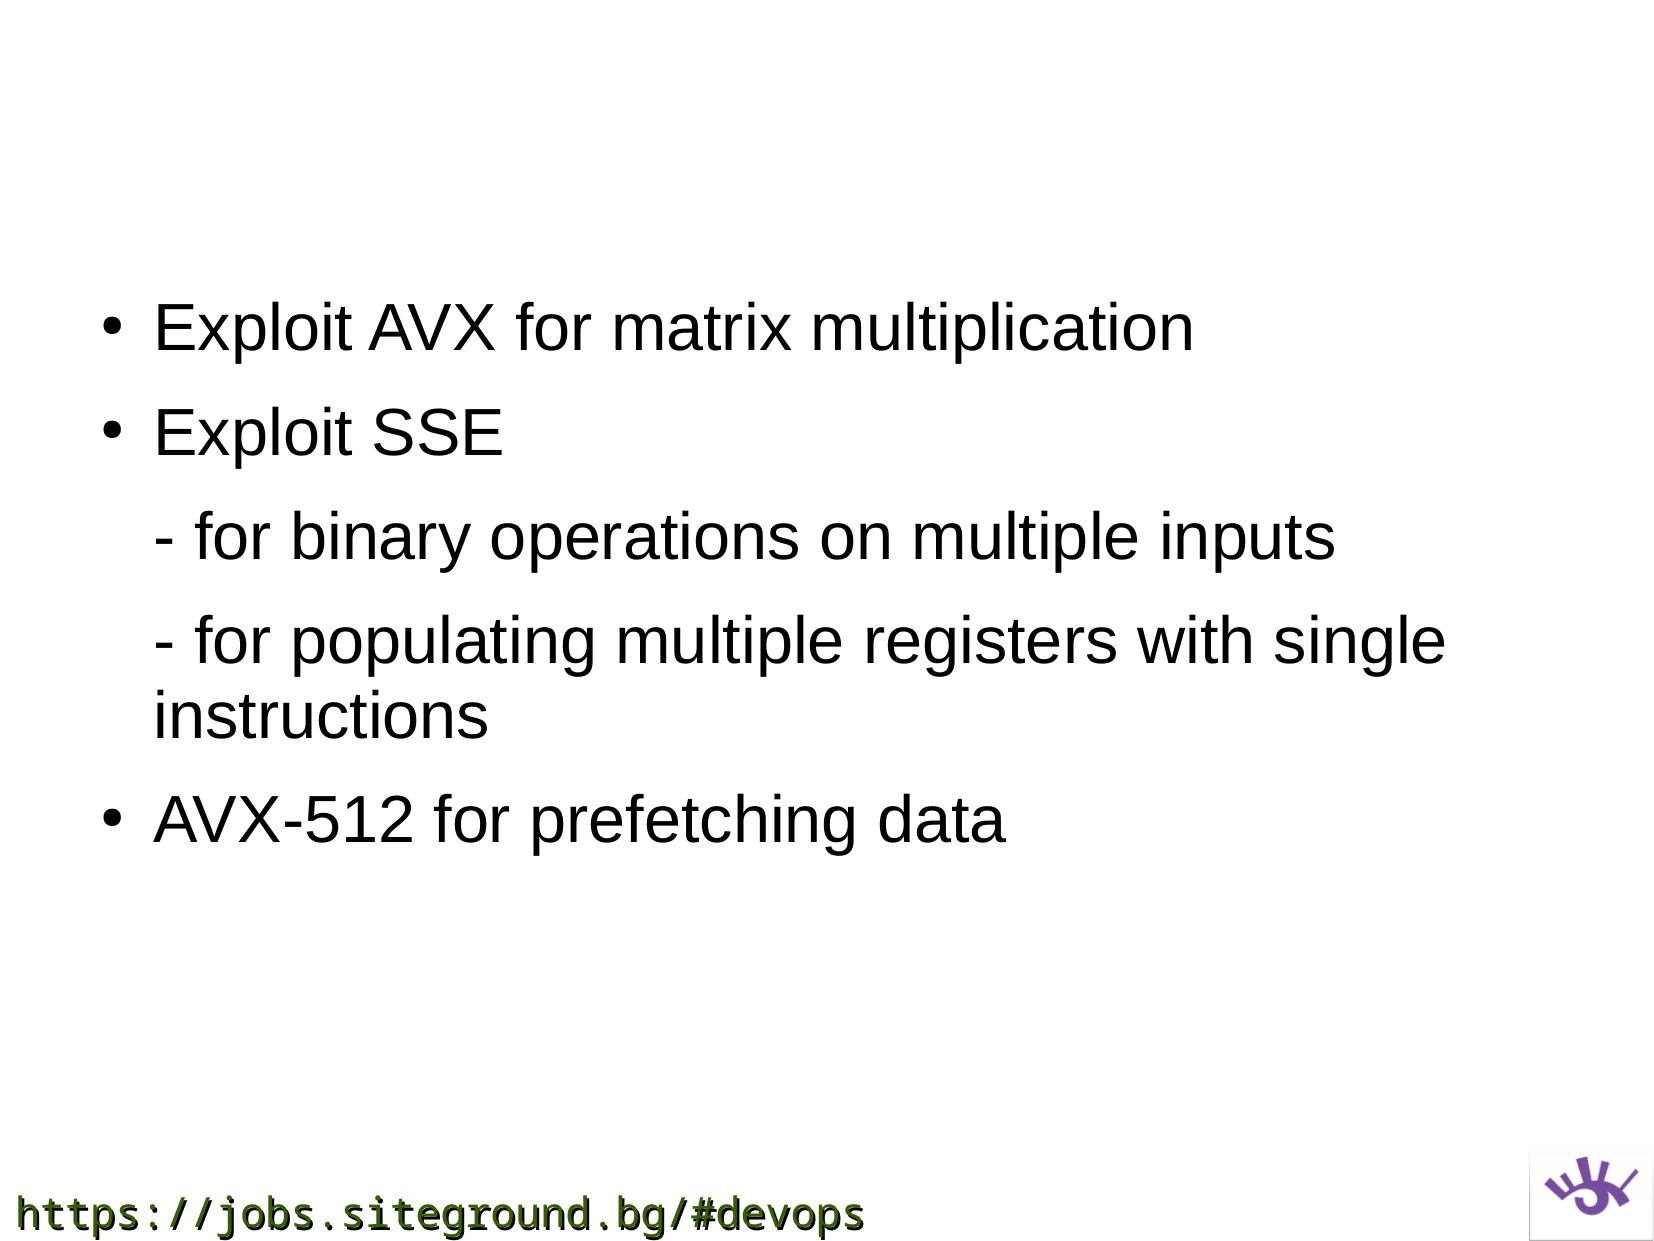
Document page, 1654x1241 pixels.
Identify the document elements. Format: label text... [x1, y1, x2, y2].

list Exploit AVX for matrix multiplication Exploit SSE - for binary operations on multiple inputs - for populating multiple registers with single instructions AVX-512 for prefetching data [82, 290, 1571, 1010]
picture [1529, 1134, 1654, 1241]
text_box https://jobs.siteground.bg/#devops [0, 1175, 889, 1240]
